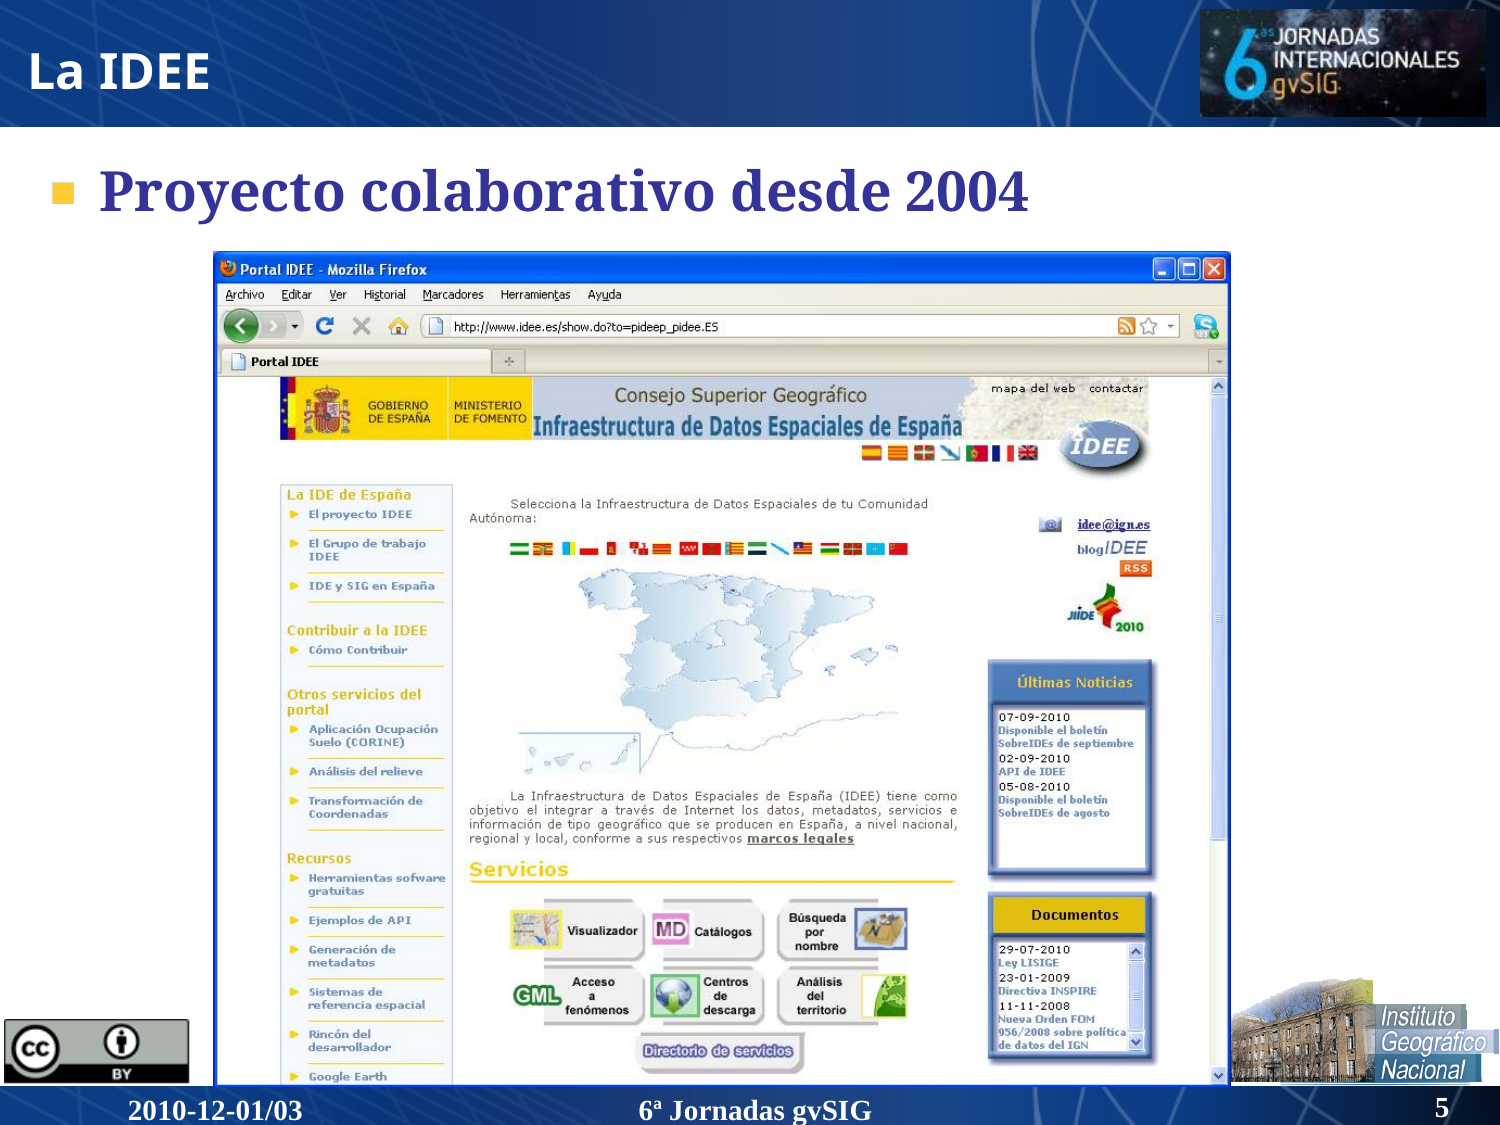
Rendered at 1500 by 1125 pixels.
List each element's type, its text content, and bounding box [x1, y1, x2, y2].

picture [0, 0, 1500, 127]
picture [0, 251, 1500, 1125]
list Proyecto colaborativo desde 2004 [31, 156, 1463, 232]
chart [4, 1019, 191, 1085]
title La IDEE [0, 31, 1276, 107]
